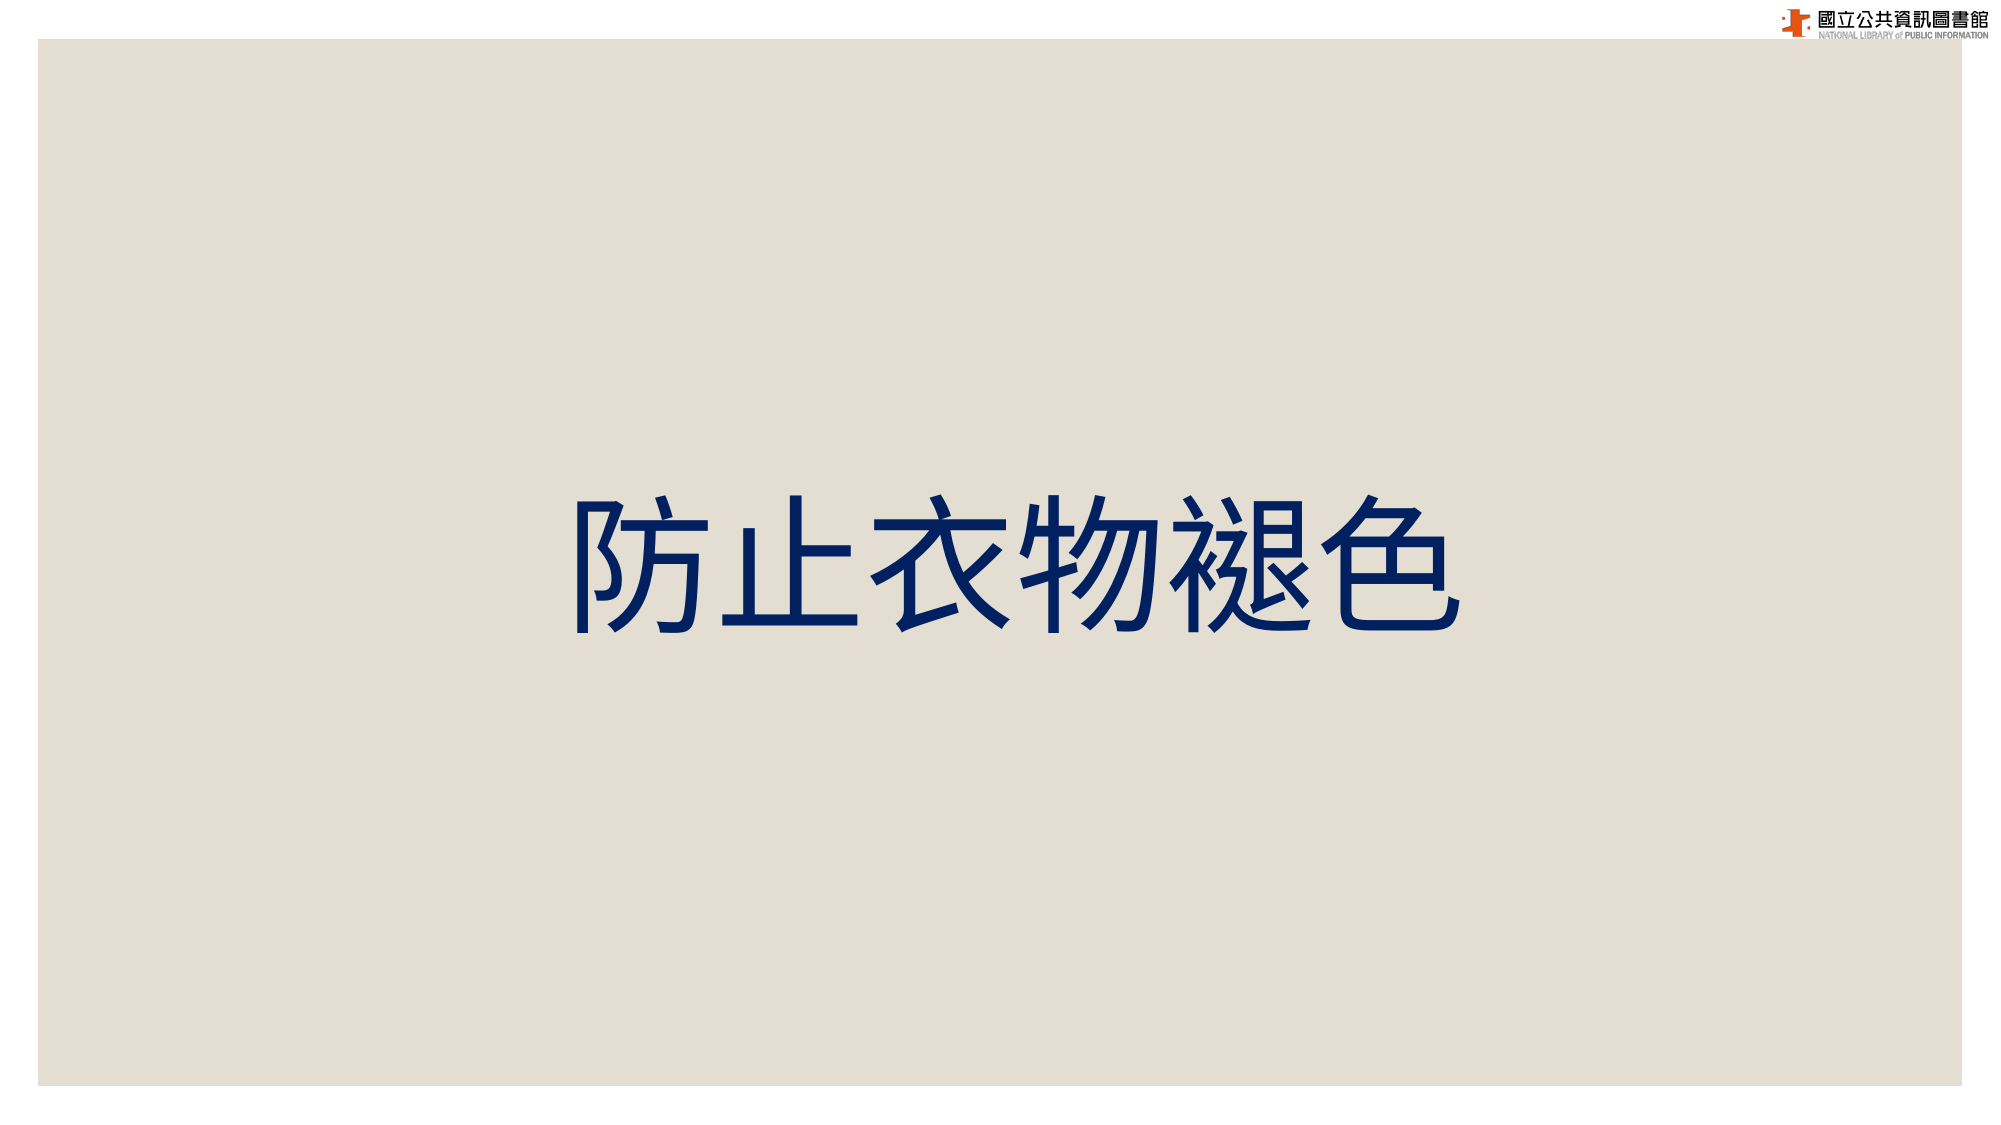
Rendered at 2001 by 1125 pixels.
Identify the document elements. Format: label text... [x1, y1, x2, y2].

text_box 防止衣物褪色 [550, 463, 1481, 659]
